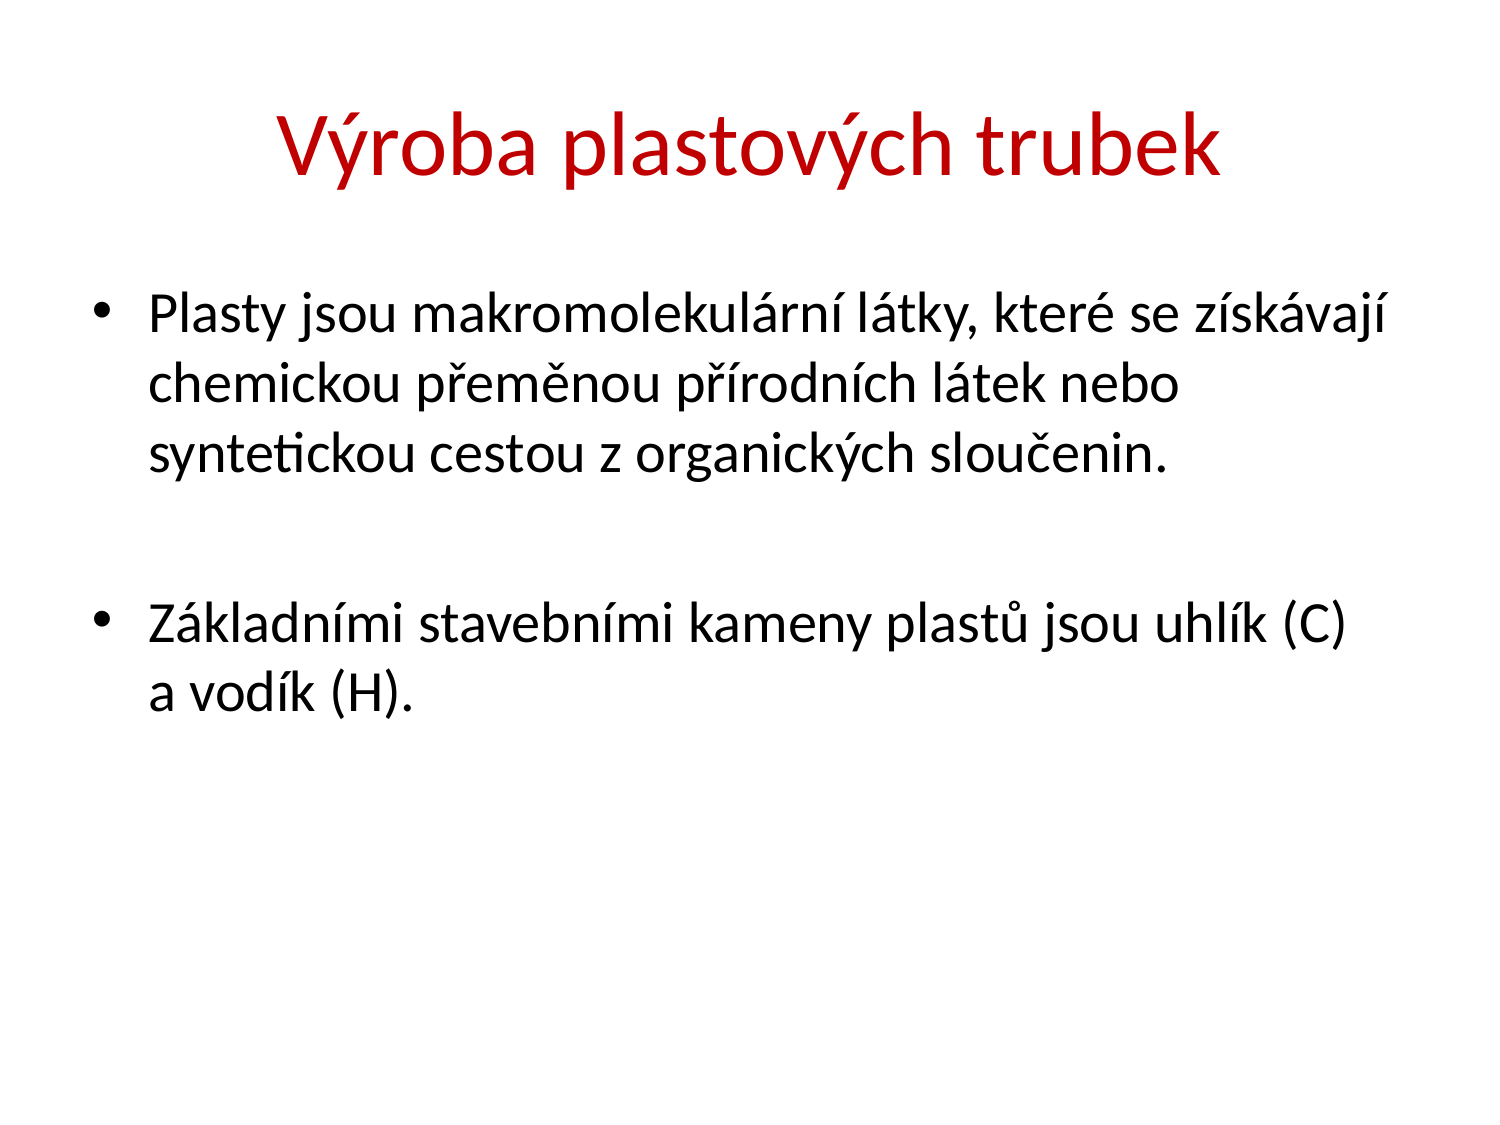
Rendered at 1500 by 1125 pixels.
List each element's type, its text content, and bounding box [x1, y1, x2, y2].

list Plasty jsou makromolekulární látky, které se získávají chemickou přeměnou přírodních látek nebo syntetickou cestou z organických sloučenin. Základními stavebními kameny plastů jsou uhlík (C) a vodík (H). [76, 267, 1427, 1010]
title Výroba plastových trubek [75, 45, 1426, 233]
